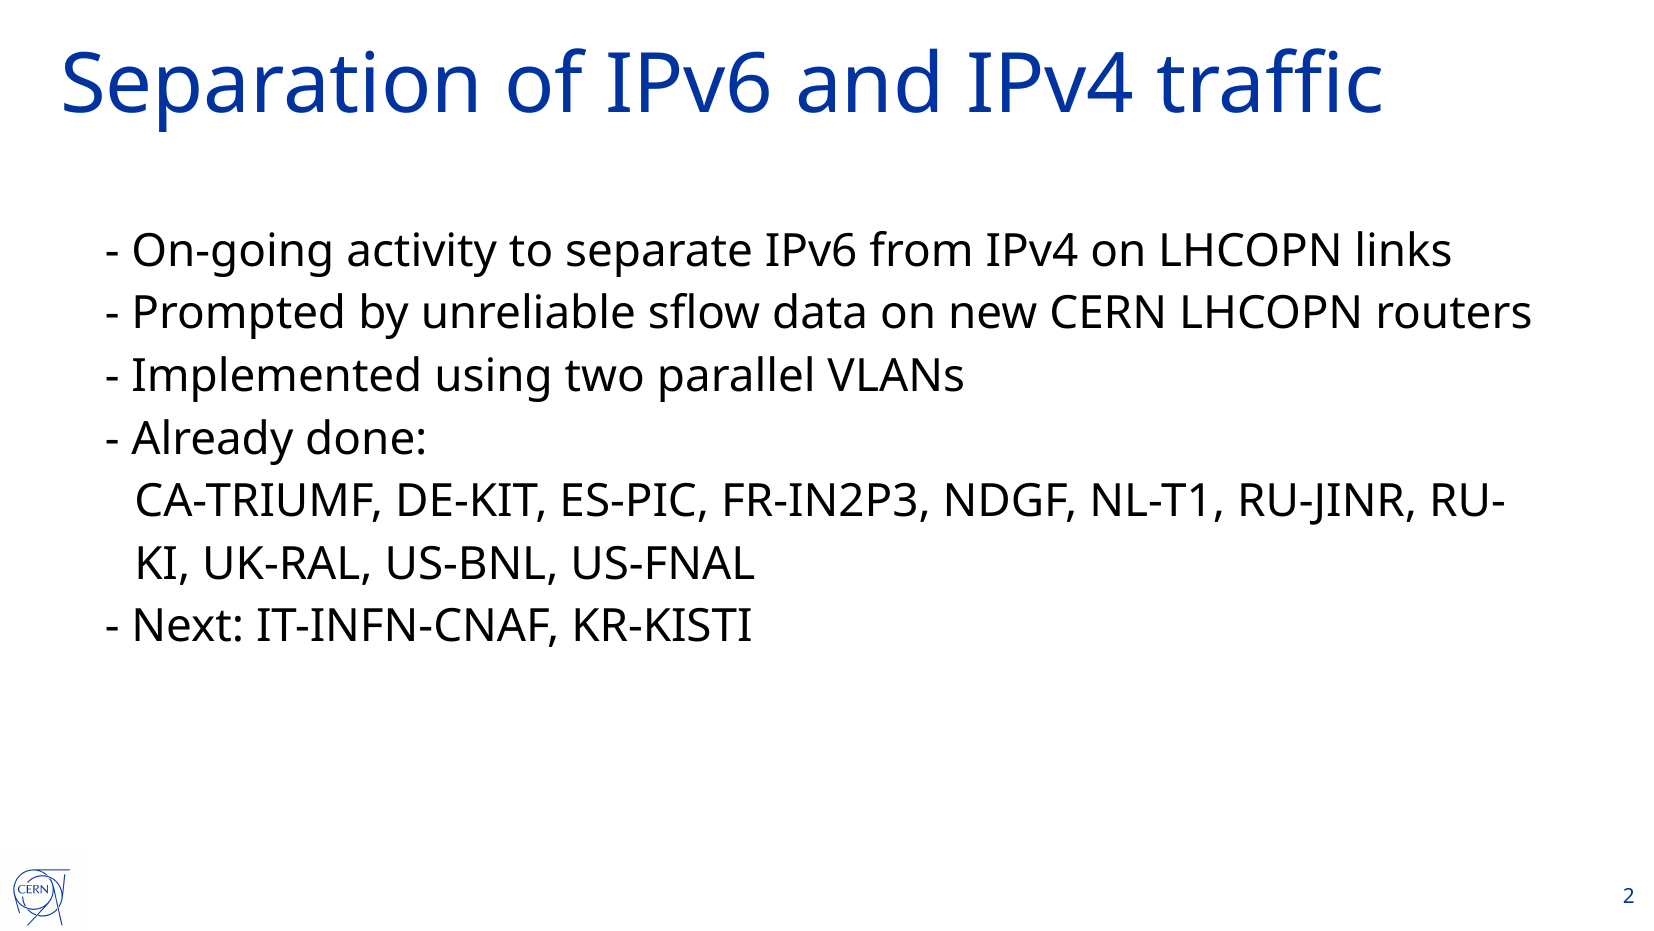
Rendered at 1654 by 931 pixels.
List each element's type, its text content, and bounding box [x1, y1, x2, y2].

picture [0, 850, 127, 931]
text_box - On-going activity to separate IPv6 from IPv4 on LHCOPN links - Prompted by unreliable sflow data on new CERN LHCOPN routers - Implemented using two parallel VLANs - Already done: CA-TRIUMF, DE-KIT, ES-PIC, FR-IN2P3, NDGF, NL-T1, RU-JINR, RU-KI, UK-RAL, US-BNL, US-FNAL - Next: IT-INFN-CNAF, KR-KISTI [90, 210, 1549, 858]
title Separation of IPv6 and IPv4 traffic [60, 23, 1528, 174]
